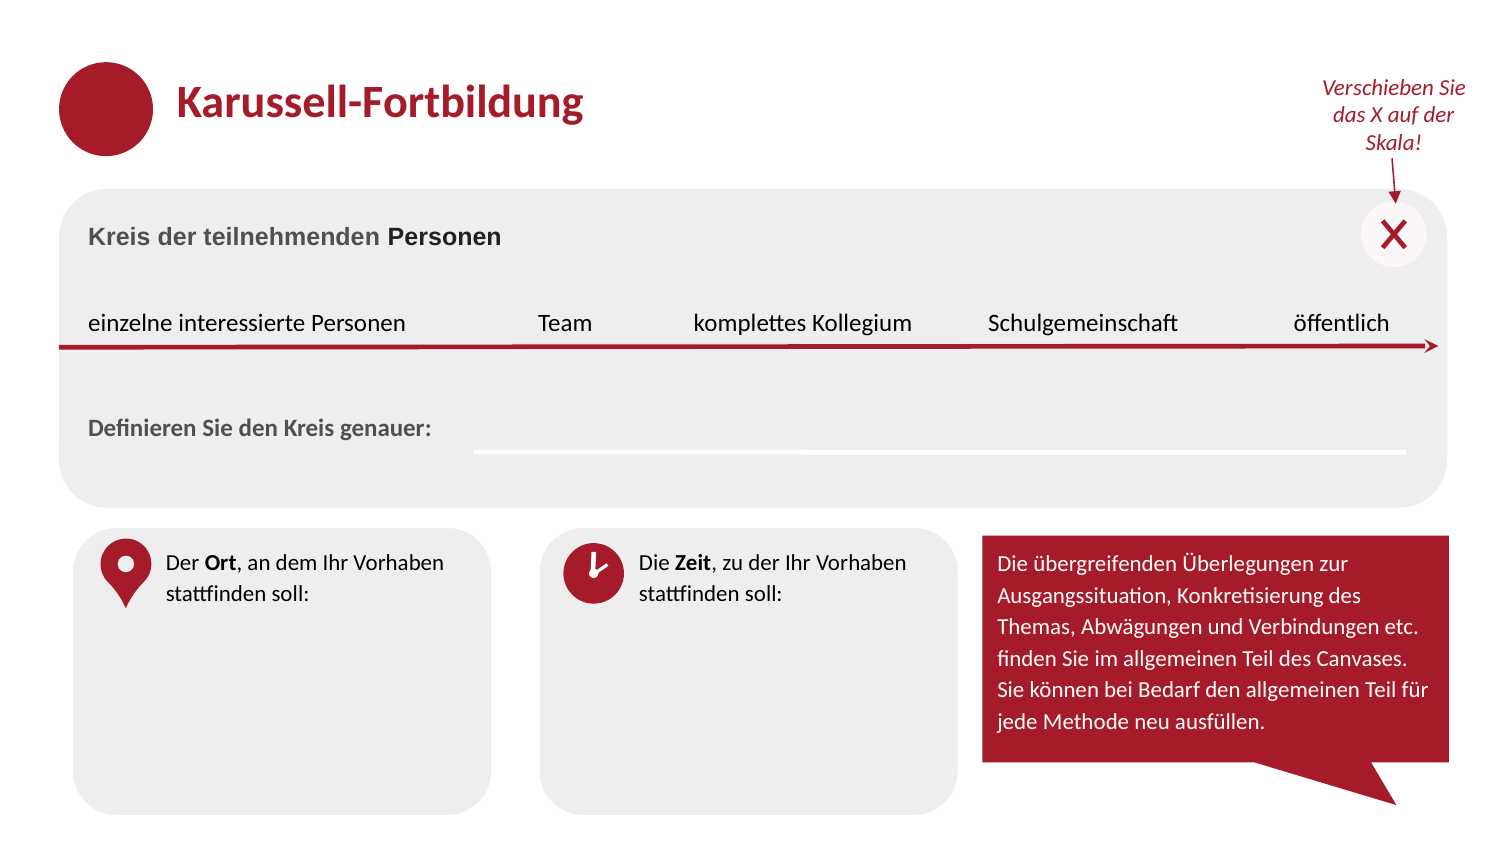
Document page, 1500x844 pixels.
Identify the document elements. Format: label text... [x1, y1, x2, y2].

text_box Kreis der teilnehmenden Personen [73, 201, 566, 266]
text_box Die Zeit, zu der Ihr Vorhaben stattfinden soll: [623, 528, 935, 622]
text_box [73, 528, 492, 815]
text_box Der Ort, an dem Ihr Vorhaben stattfinden soll: [150, 528, 461, 622]
text_box Verschieben Sie das X auf der Skala! [1299, 57, 1489, 170]
text_box [539, 528, 958, 815]
text_box Die übergreifenden Überlegungen zur Ausgangssituation, Konkretisierung des Themas, Abwägungen und Verbindungen etc. finden Sie im allgemeinen Teil des Canvases. Sie können bei Bedarf den allgemeinen Teil für jede Methode neu ausfüllen. [982, 529, 1449, 781]
title Karussell-Fortbildung [161, 47, 1441, 142]
text_box [1316, 781, 1397, 806]
text_box einzelne interessierte Personen Team komplettes Kollegium Schulgemeinschaft öffentlich [73, 287, 1427, 352]
text_box [58, 188, 1448, 508]
text_box [59, 62, 154, 157]
text_box Definieren Sie den Kreis genauer: [73, 391, 566, 457]
